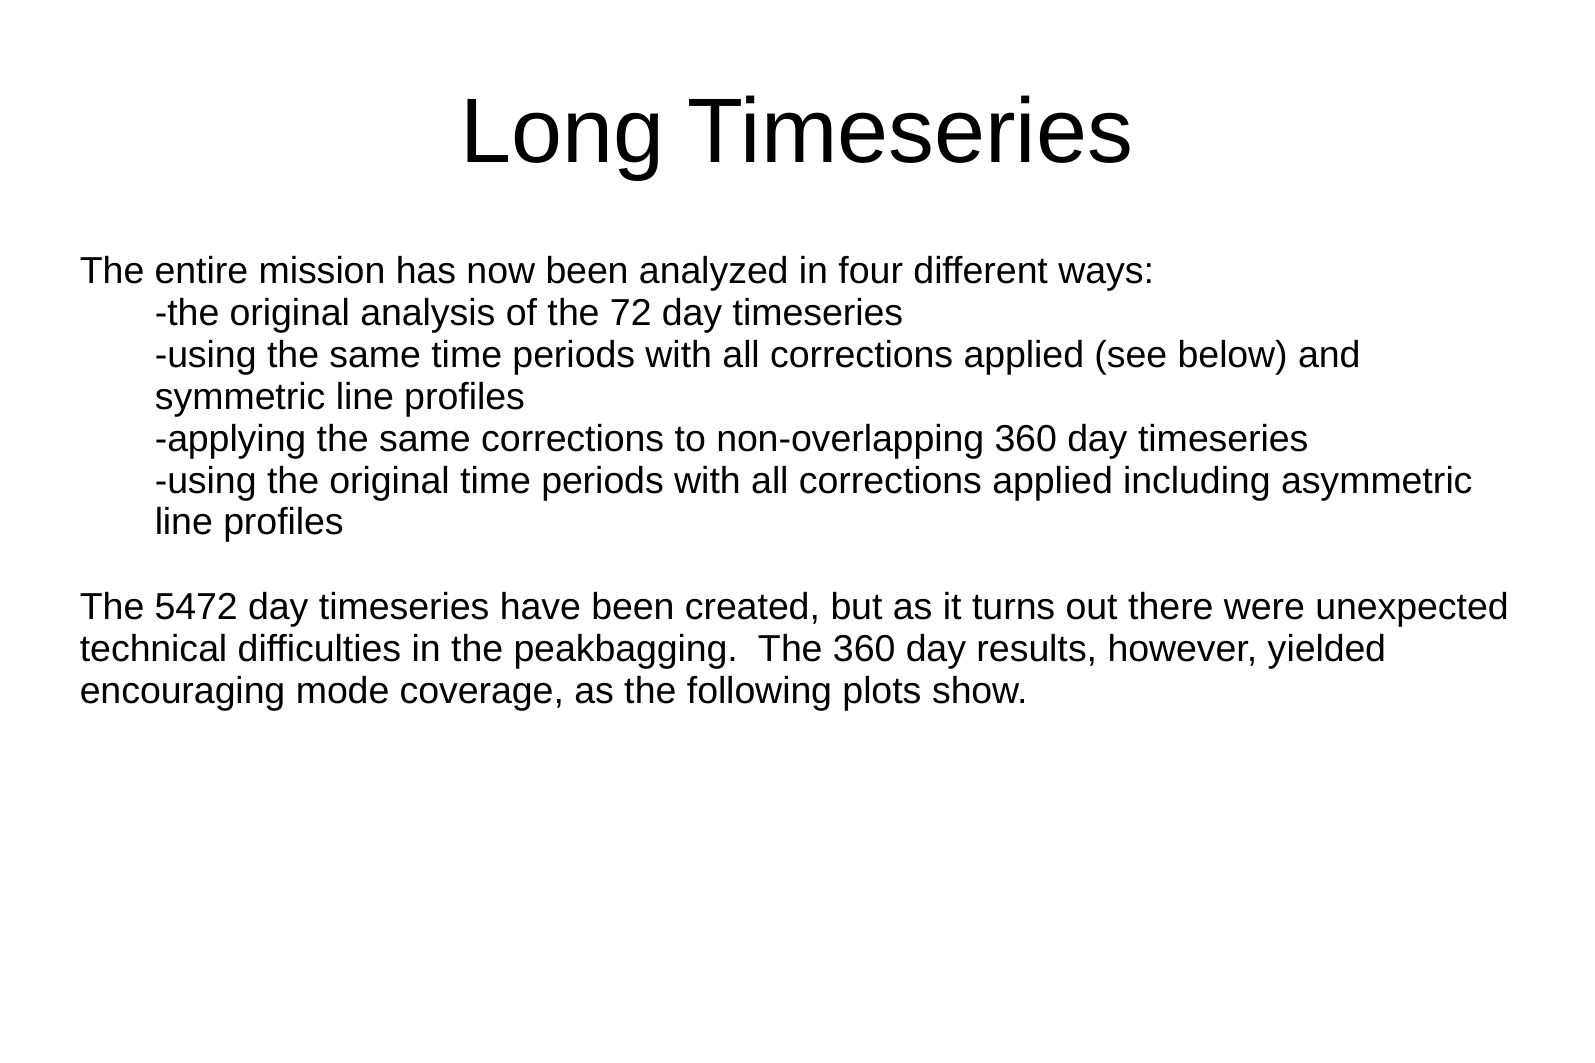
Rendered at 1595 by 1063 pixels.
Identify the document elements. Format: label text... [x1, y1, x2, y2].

title Long Timeseries [79, 42, 1515, 196]
subtitle The entire mission has now been analyzed in four different ways: -the original analysis of the 72 day timeseries -using the same time periods with all corrections applied (see below) and symmetric line profiles -applying the same corrections to non-overlapping 360 day timeseries -using the original time periods with all corrections applied including asymmetric line profiles The 5472 day timeseries have been created, but as it turns out there were unexpected technical difficulties in the peakbagging. The 360 day results, however, yielded encouraging mode coverage, as the following plots show. [79, 196, 1515, 765]
